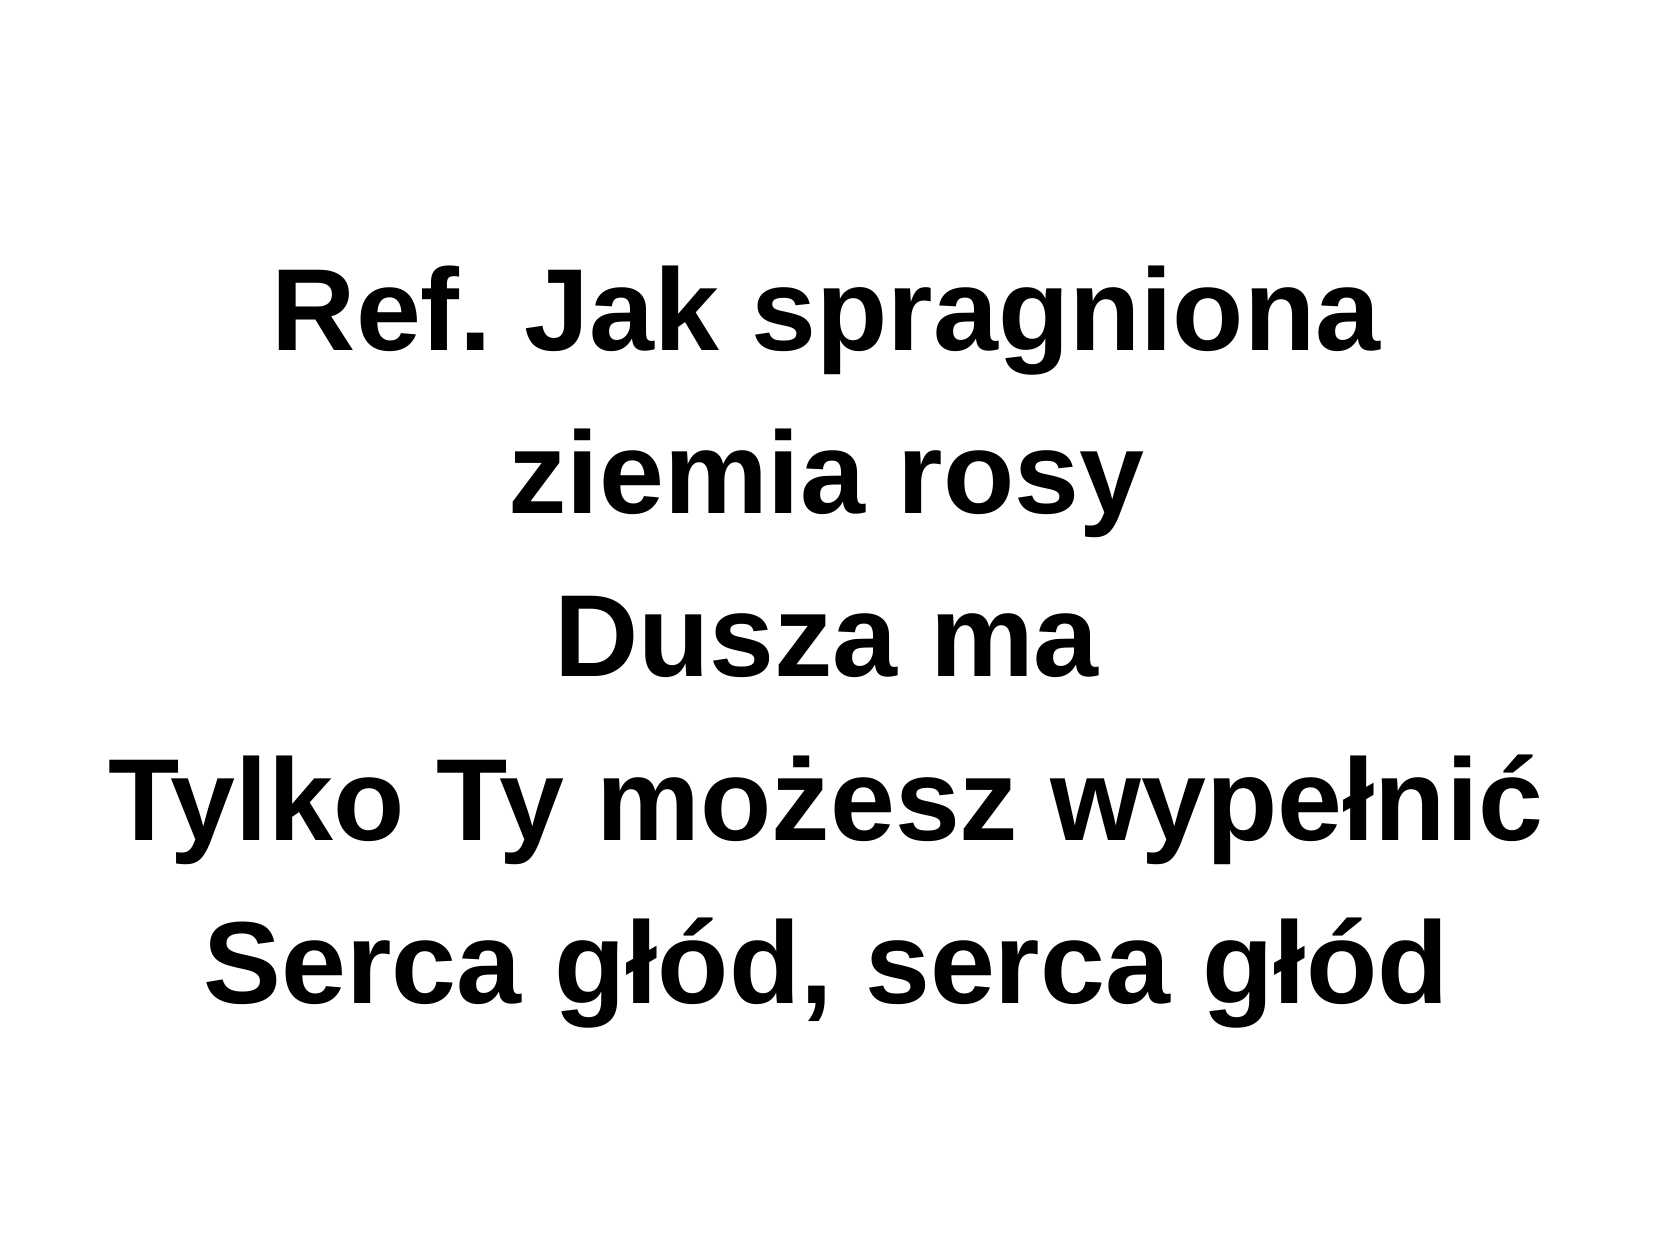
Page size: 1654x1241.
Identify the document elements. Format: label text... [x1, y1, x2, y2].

subtitle Ref. Jak spragniona ziemia rosy Dusza ma Tylko Ty możesz wypełnić Serca głód, serca głód [0, 0, 1654, 1241]
